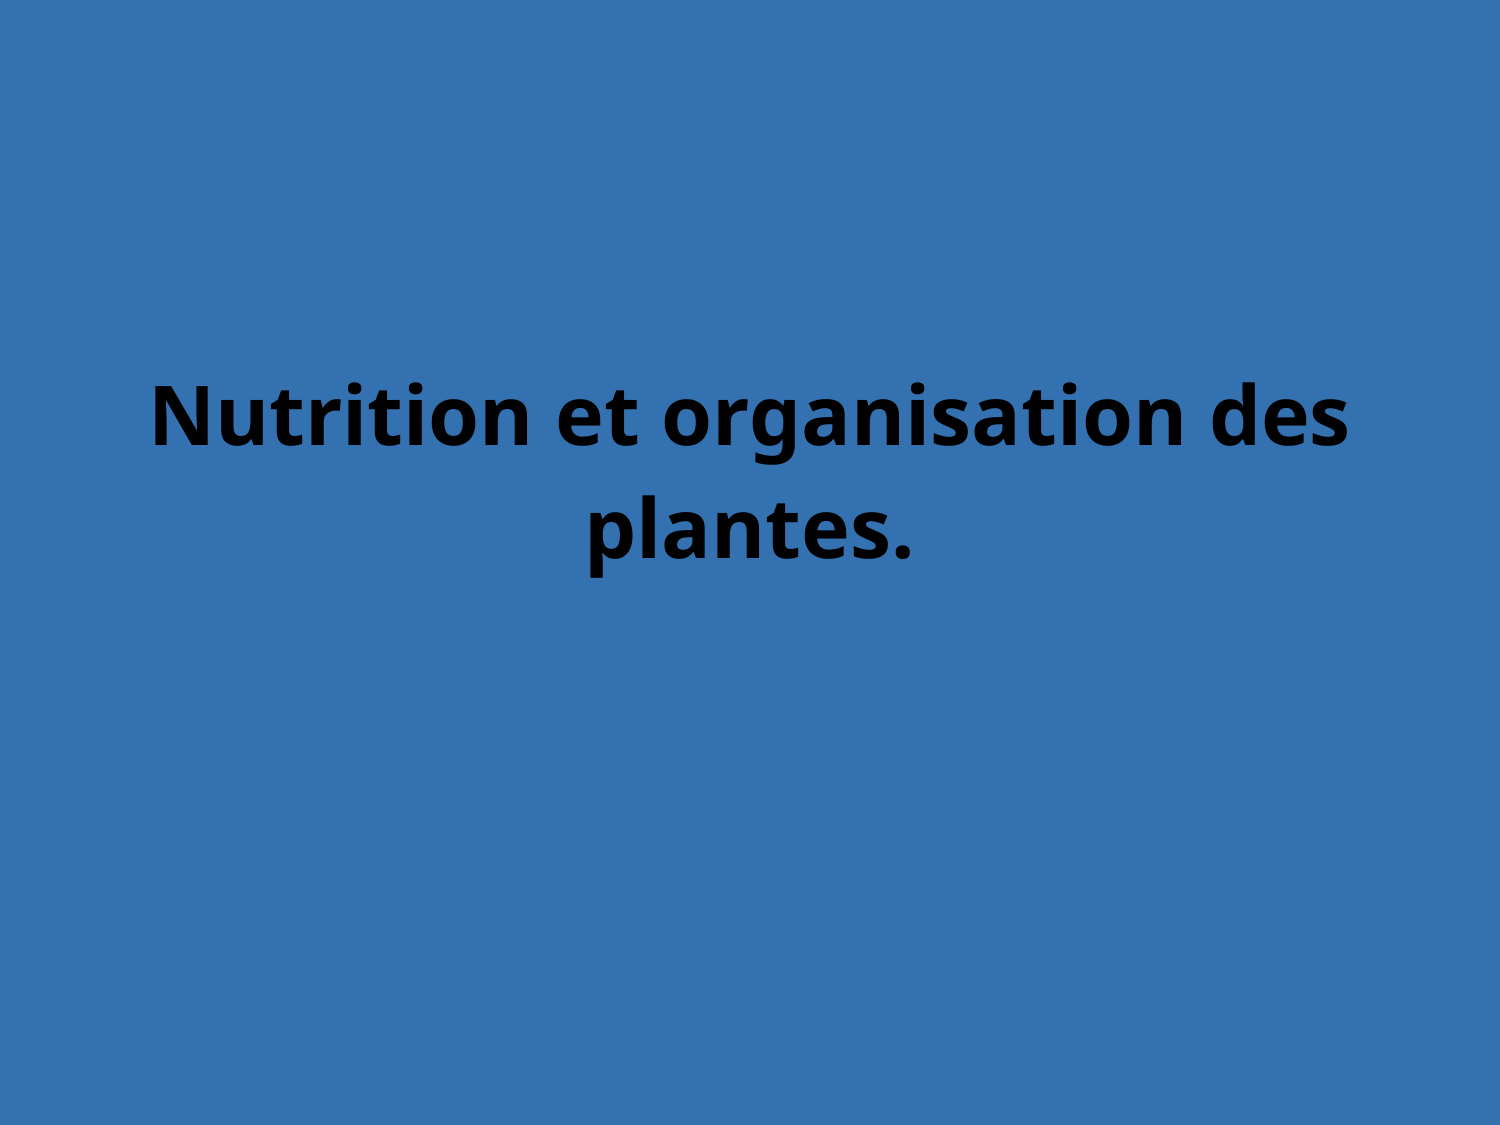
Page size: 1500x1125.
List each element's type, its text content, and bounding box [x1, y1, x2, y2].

text_box Nutrition et organisation des plantes. [112, 349, 1388, 591]
